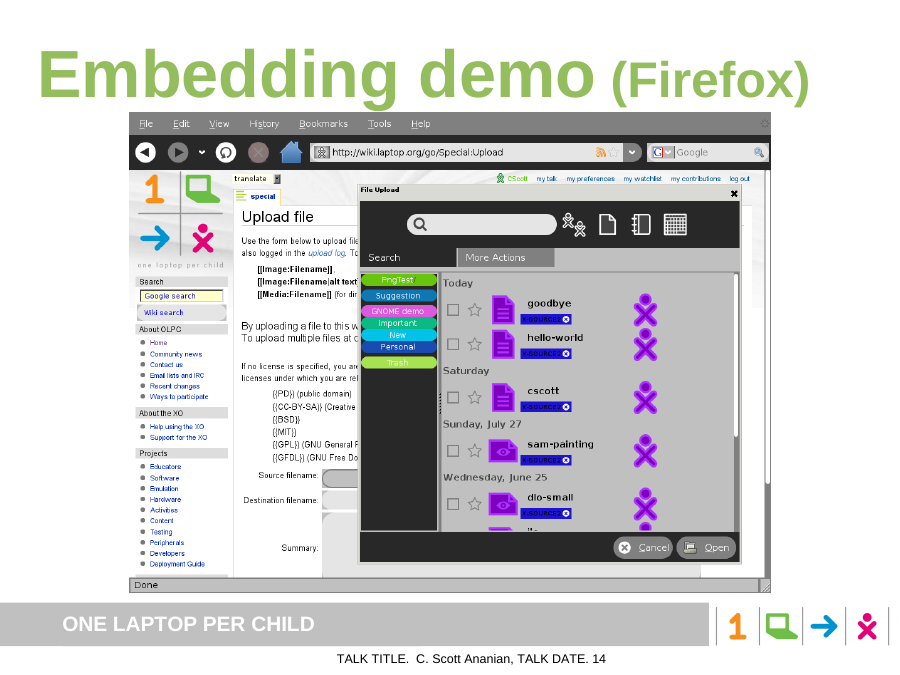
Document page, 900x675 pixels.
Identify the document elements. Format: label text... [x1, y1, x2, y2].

title Embedding demo (Firefox) [37, 37, 856, 211]
picture [709, 598, 898, 655]
picture [129, 112, 771, 593]
